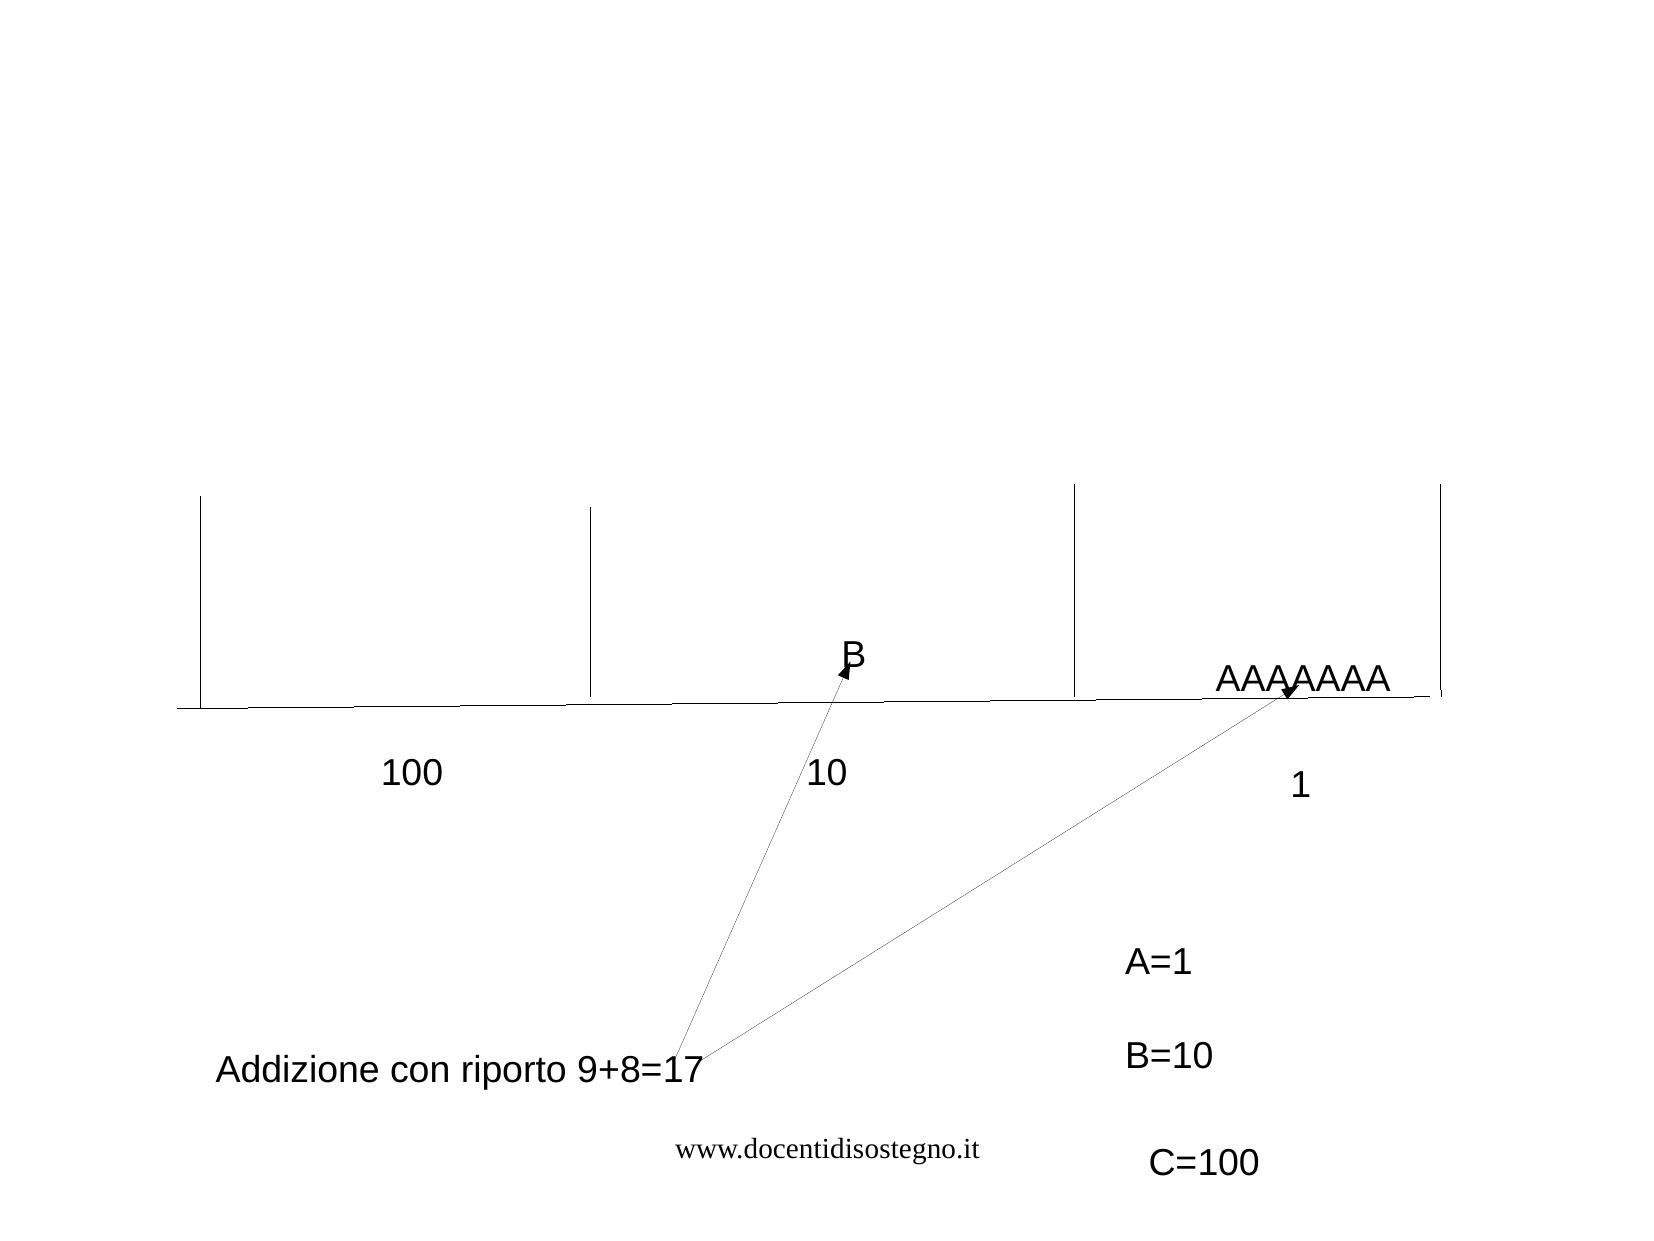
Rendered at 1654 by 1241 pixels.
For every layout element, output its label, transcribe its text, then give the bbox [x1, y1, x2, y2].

text_box B [826, 625, 882, 683]
text_box 10 [791, 744, 813, 793]
text_box B=10 [1110, 1027, 1253, 1085]
text_box 1 [1275, 755, 1326, 813]
text_box C=100 [1133, 1133, 1275, 1191]
text_box 100 [366, 744, 459, 801]
text_box www.docentidisostegno.it [565, 1129, 1090, 1216]
text_box A=1 [1110, 933, 1208, 990]
text_box 10 [791, 744, 863, 801]
text_box AAAAAAA [1169, 649, 1404, 707]
text_box Addizione con riporto 9+8=17 [200, 1041, 1052, 1099]
